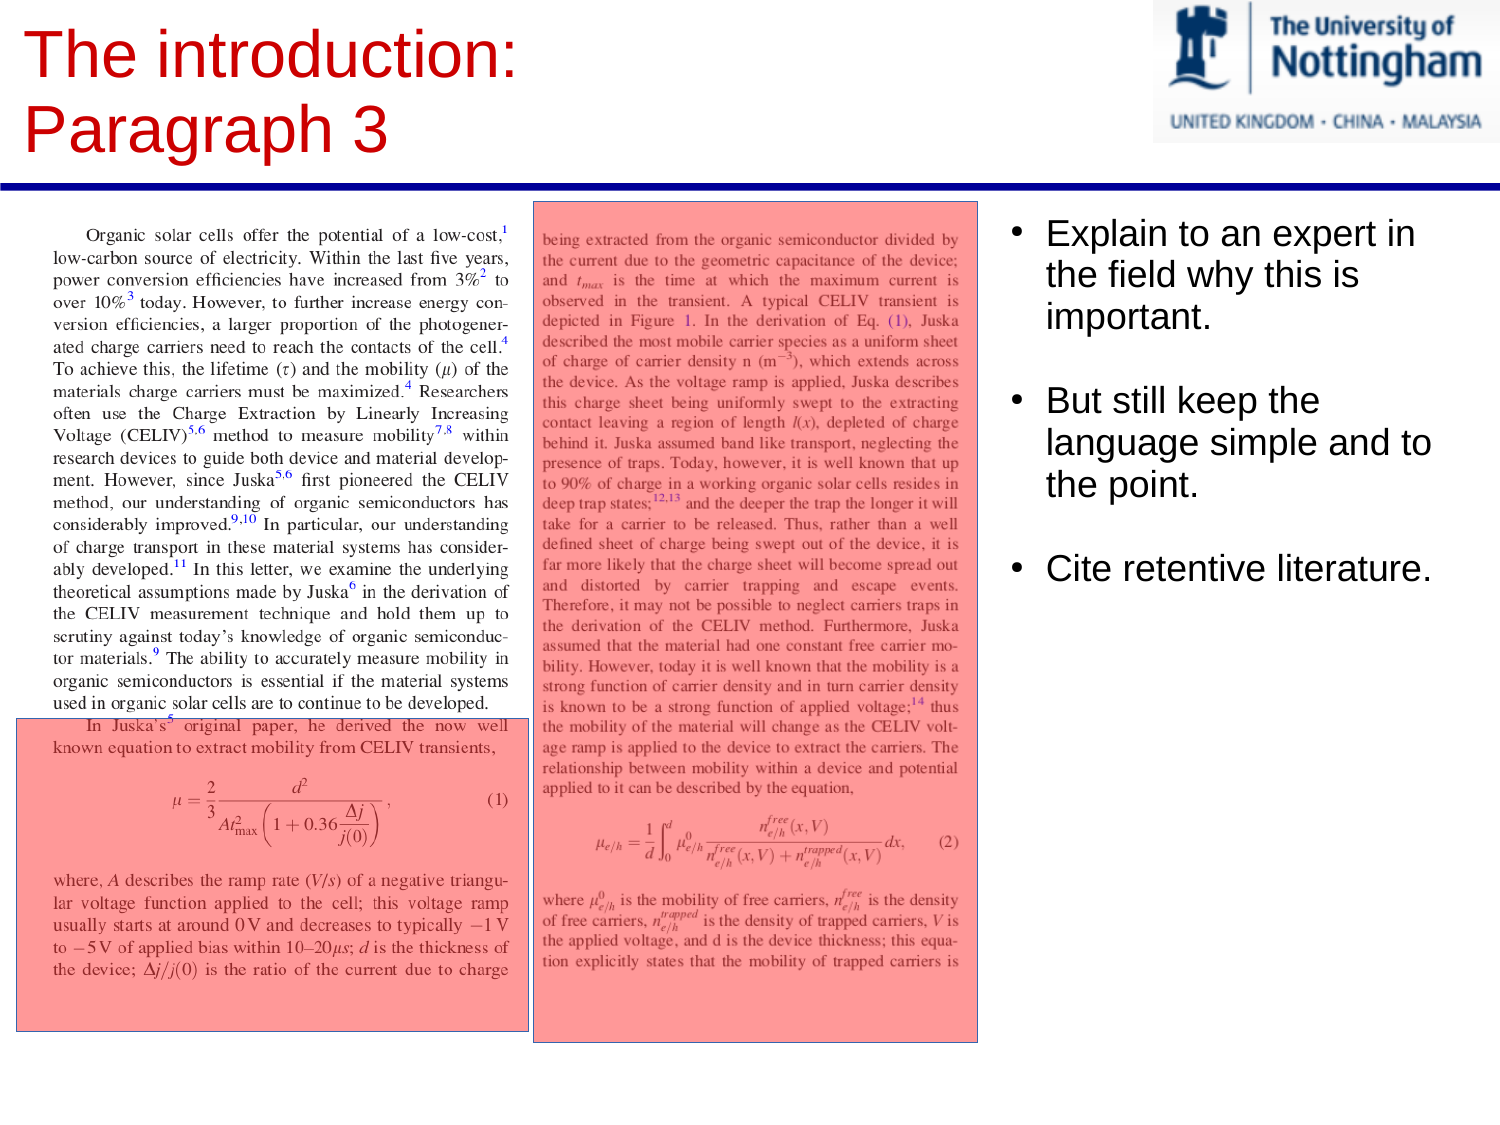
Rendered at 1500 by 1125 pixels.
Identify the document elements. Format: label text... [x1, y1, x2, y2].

text_box The introduction: Paragraph 3 [8, 9, 902, 174]
picture [527, 220, 533, 983]
text_box [533, 201, 978, 1043]
text_box [16, 718, 529, 1032]
picture [28, 212, 520, 718]
text_box Explain to an expert in the field why this is important. But still keep the language simple and to the point. Cite retentive literature. [995, 204, 1466, 598]
picture [1153, 0, 1500, 143]
